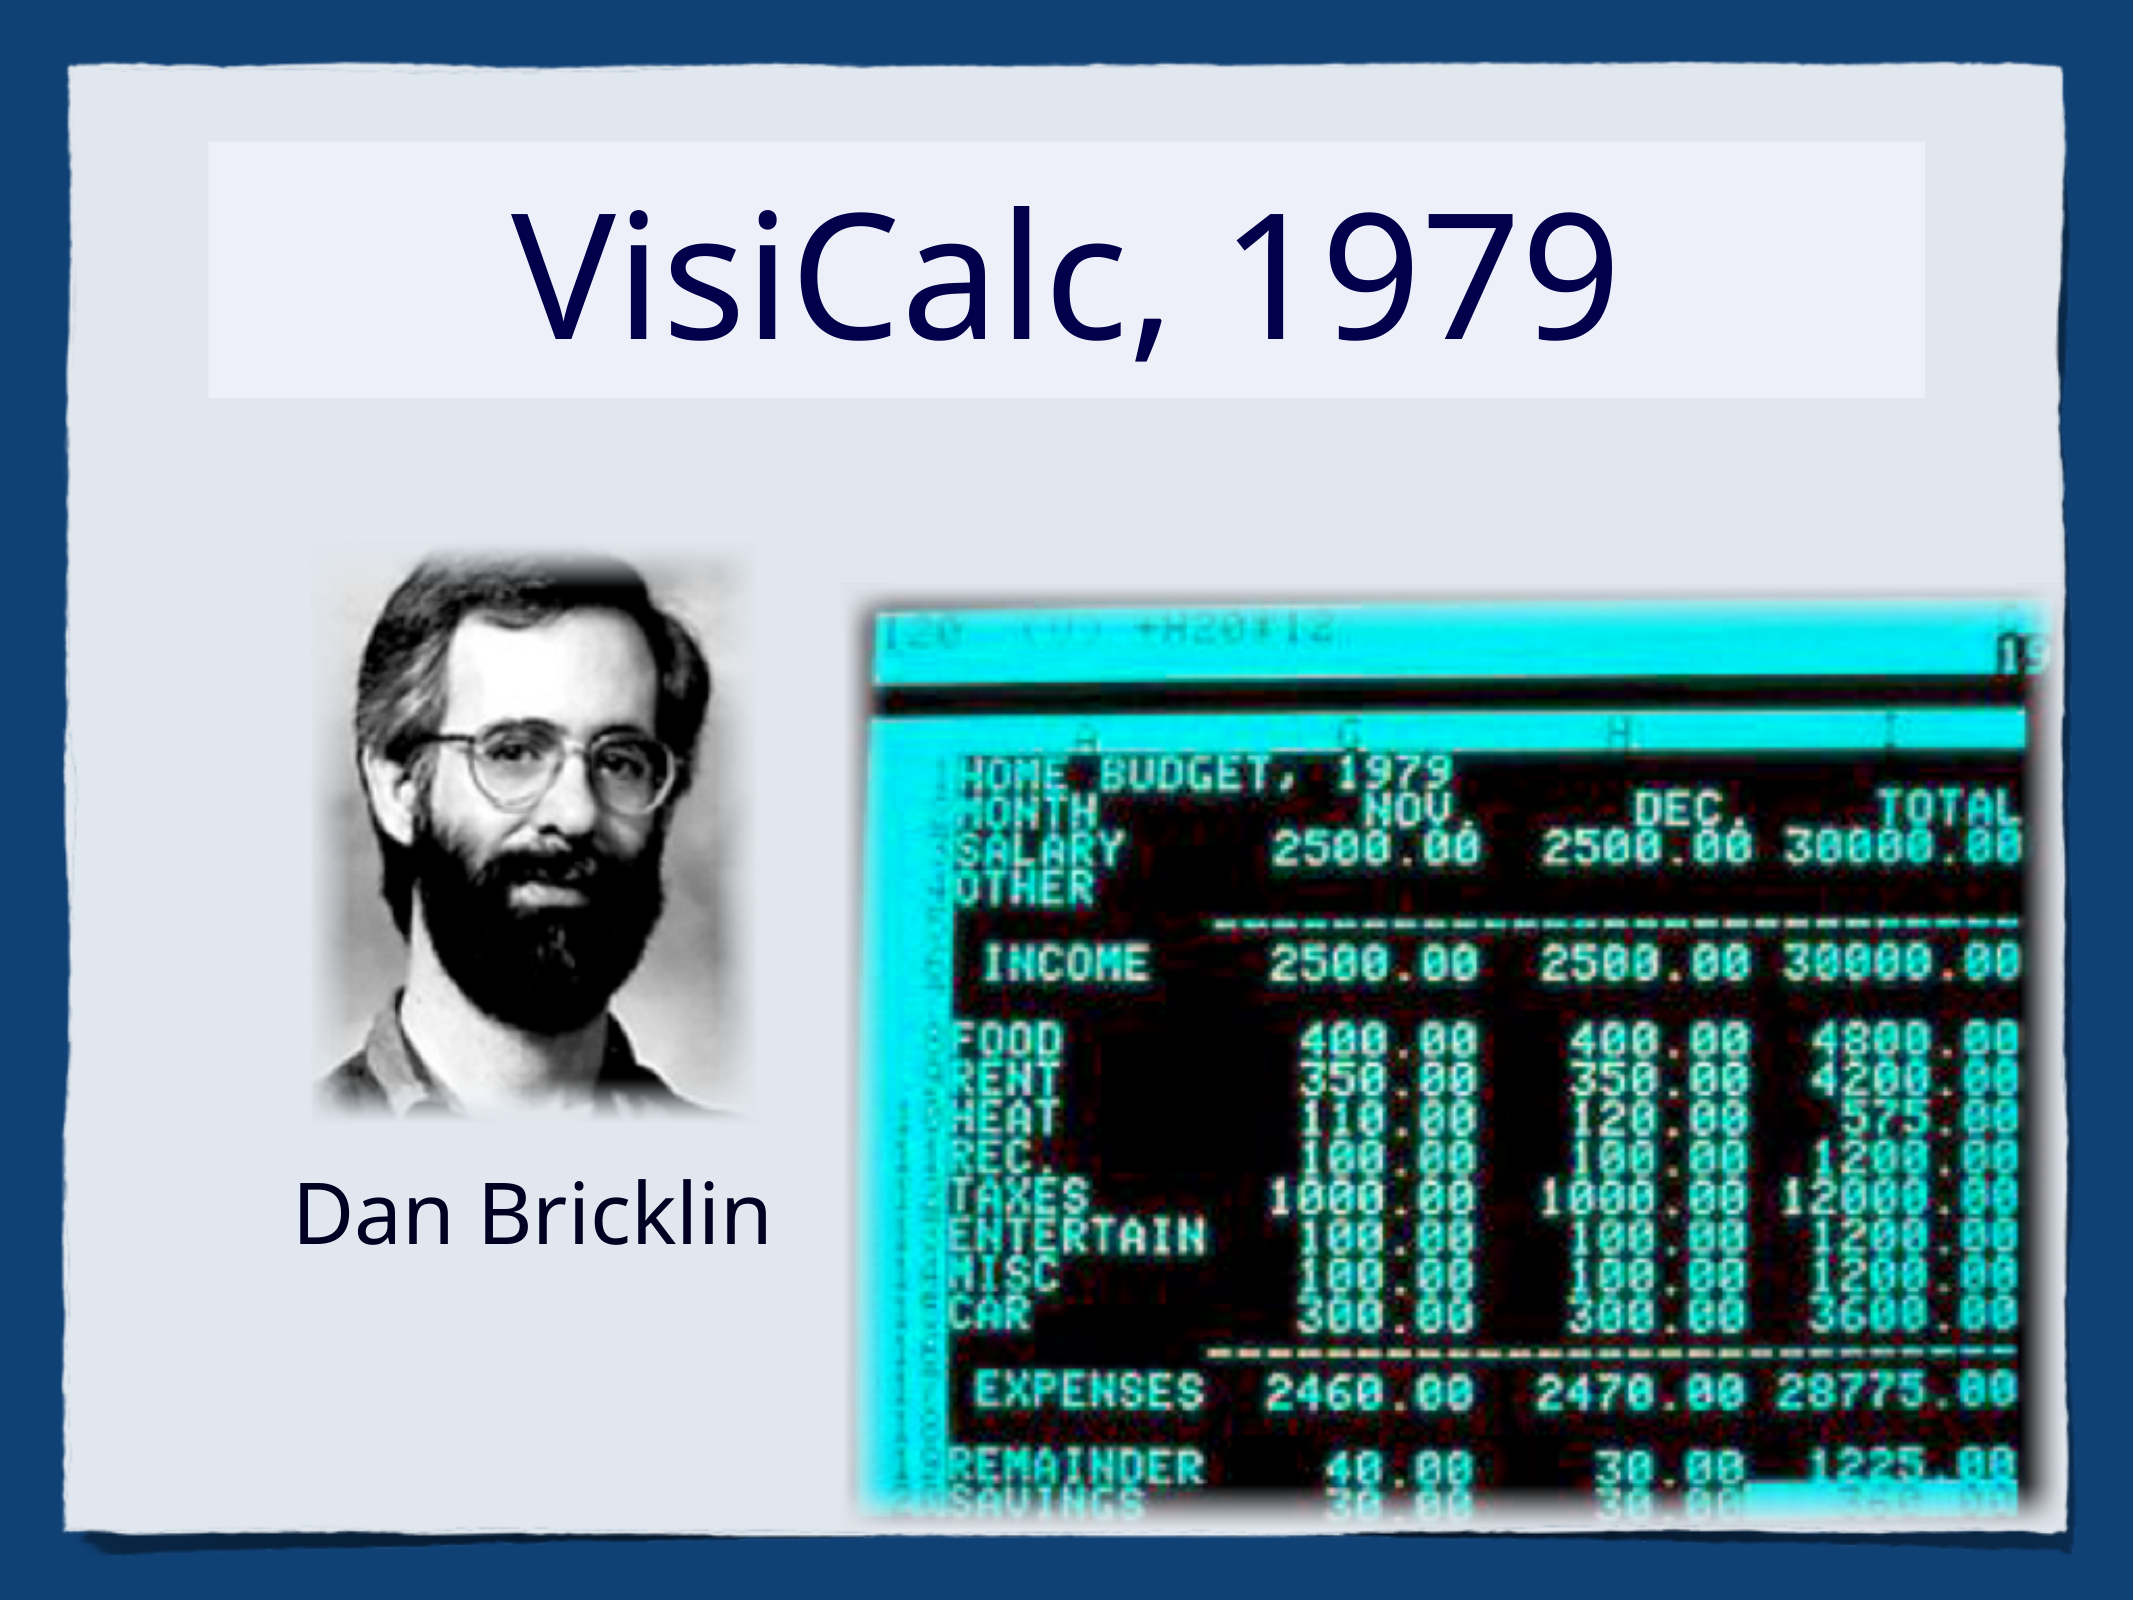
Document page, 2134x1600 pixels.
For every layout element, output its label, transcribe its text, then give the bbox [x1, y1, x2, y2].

title VisiCalc, 1979 [208, 141, 1925, 398]
text_box Dan Bricklin [292, 1159, 775, 1262]
picture [54, 52, 2078, 1559]
